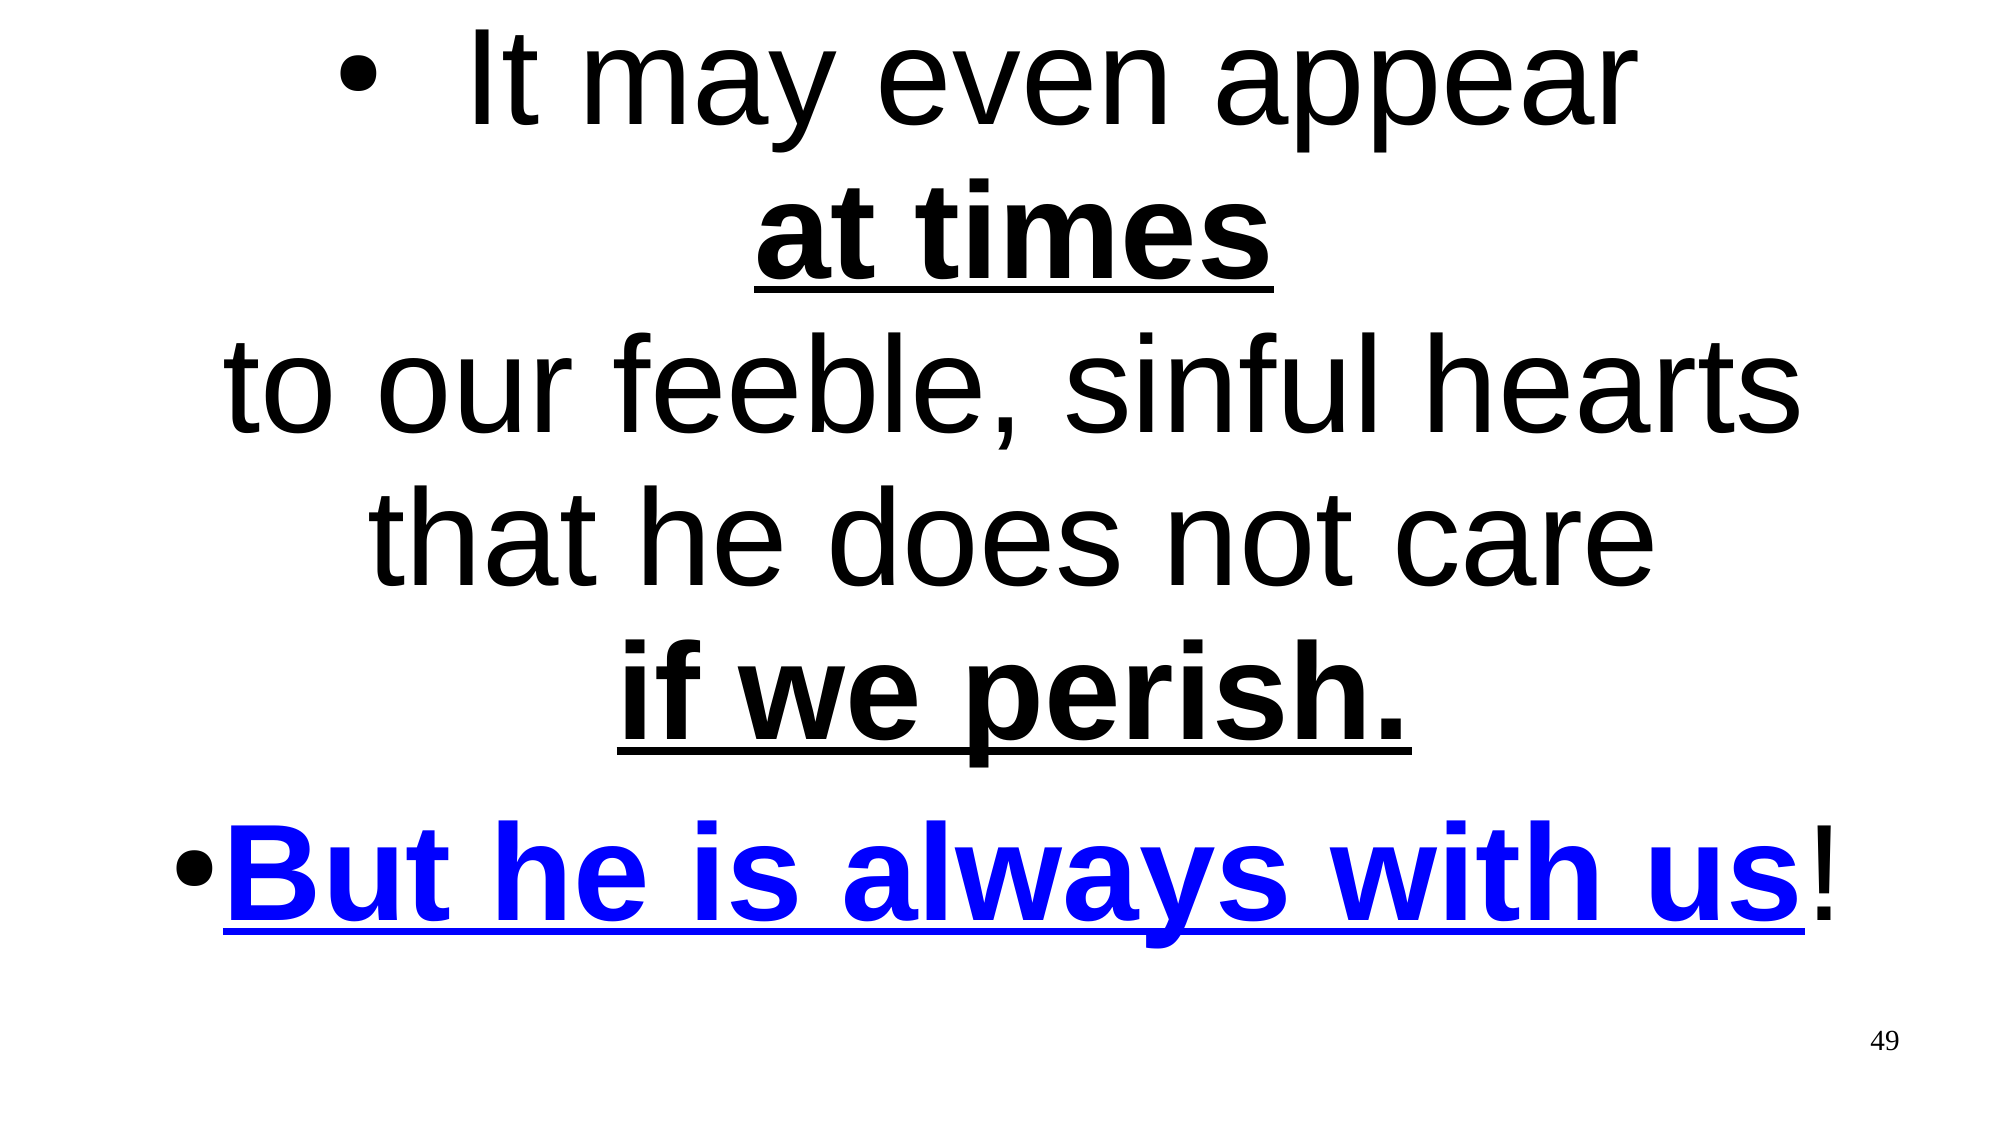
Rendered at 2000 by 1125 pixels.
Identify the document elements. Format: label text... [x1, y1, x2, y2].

list It may even appear at times to our feeble, sinful hearts that he does not care if we perish. But he is always with us! [0, 0, 1996, 1123]
